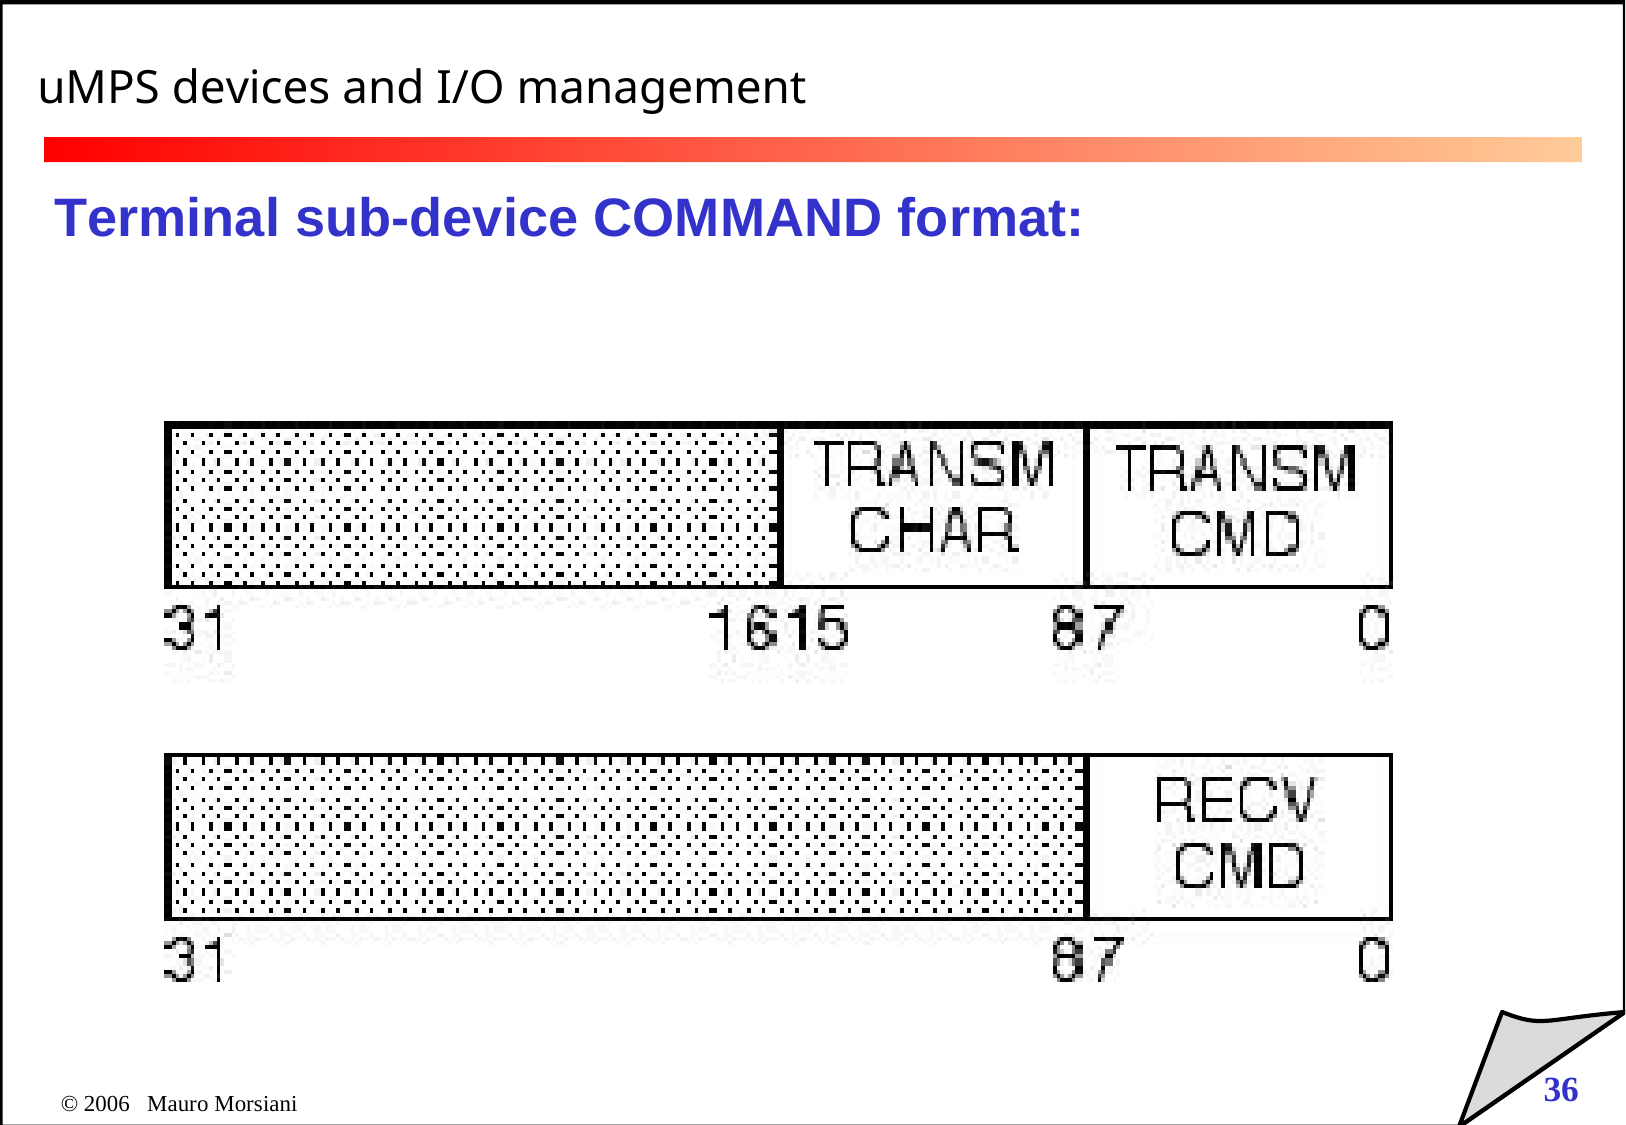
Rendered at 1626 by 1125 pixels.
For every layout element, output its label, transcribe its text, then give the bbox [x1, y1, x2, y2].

title uMPS devices and I/O management [37, 44, 1587, 130]
picture [150, 595, 1408, 995]
list Terminal sub-device COMMAND format: [54, 187, 1557, 595]
